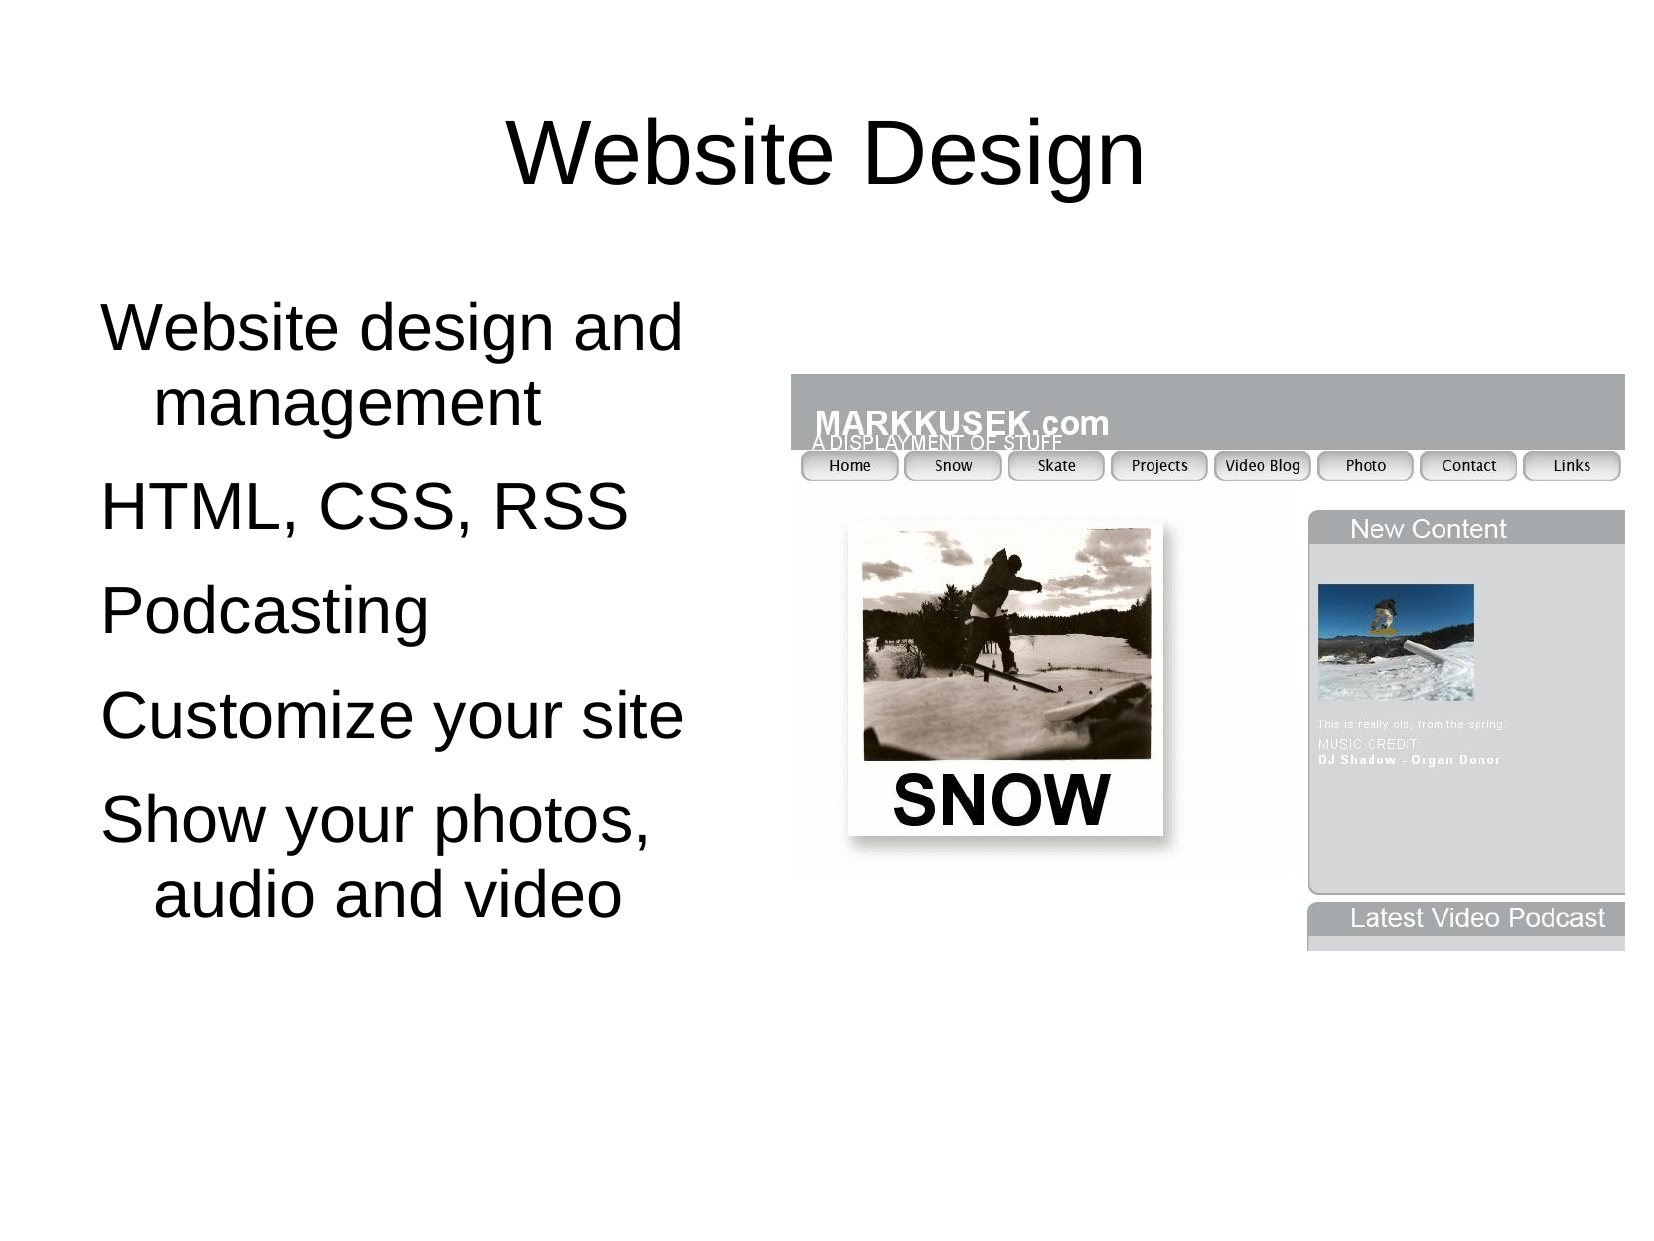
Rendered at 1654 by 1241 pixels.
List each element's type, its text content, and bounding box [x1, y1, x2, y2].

title Website Design [82, 49, 1571, 257]
picture [791, 374, 1625, 951]
list Website design and management HTML, CSS, RSS Podcasting Customize your site Show your photos, audio and video [82, 290, 809, 1109]
